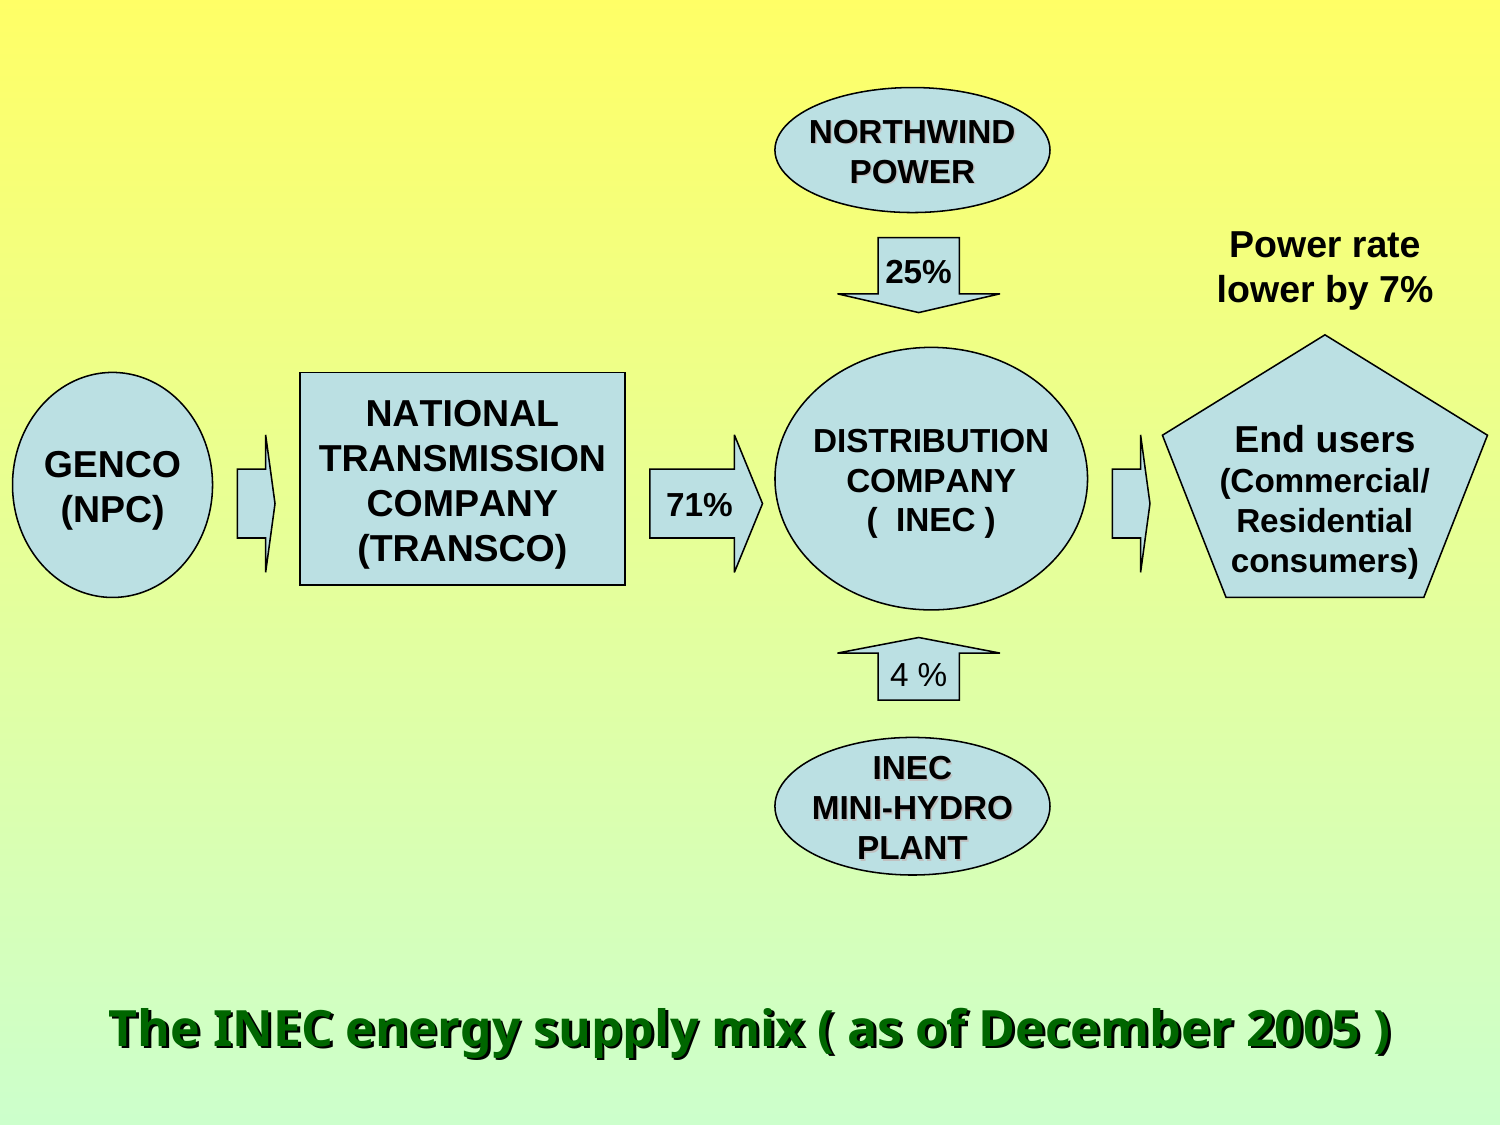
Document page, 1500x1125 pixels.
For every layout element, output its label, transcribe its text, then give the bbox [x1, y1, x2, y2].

text_box [237, 434, 276, 573]
text_box INEC MINI-HYDRO PLANT [774, 737, 1051, 876]
text_box DISTRIBUTION COMPANY ( INEC ) [774, 347, 1088, 610]
subtitle The INEC energy supply mix ( as of December 2005 ) [0, 999, 1500, 1088]
text_box GENCO (NPC) [12, 372, 213, 598]
text_box 4 % [837, 637, 1000, 701]
text_box NORTHWIND POWER [774, 87, 1051, 213]
text_box 25% [837, 237, 1000, 313]
text_box End users (Commercial/ Residential consumers) [1162, 334, 1488, 598]
text_box Power rate lower by 7% [1199, 212, 1450, 318]
text_box NATIONAL TRANSMISSION COMPANY (TRANSCO) [299, 372, 625, 585]
text_box [1112, 434, 1150, 573]
text_box 71% [649, 434, 763, 573]
